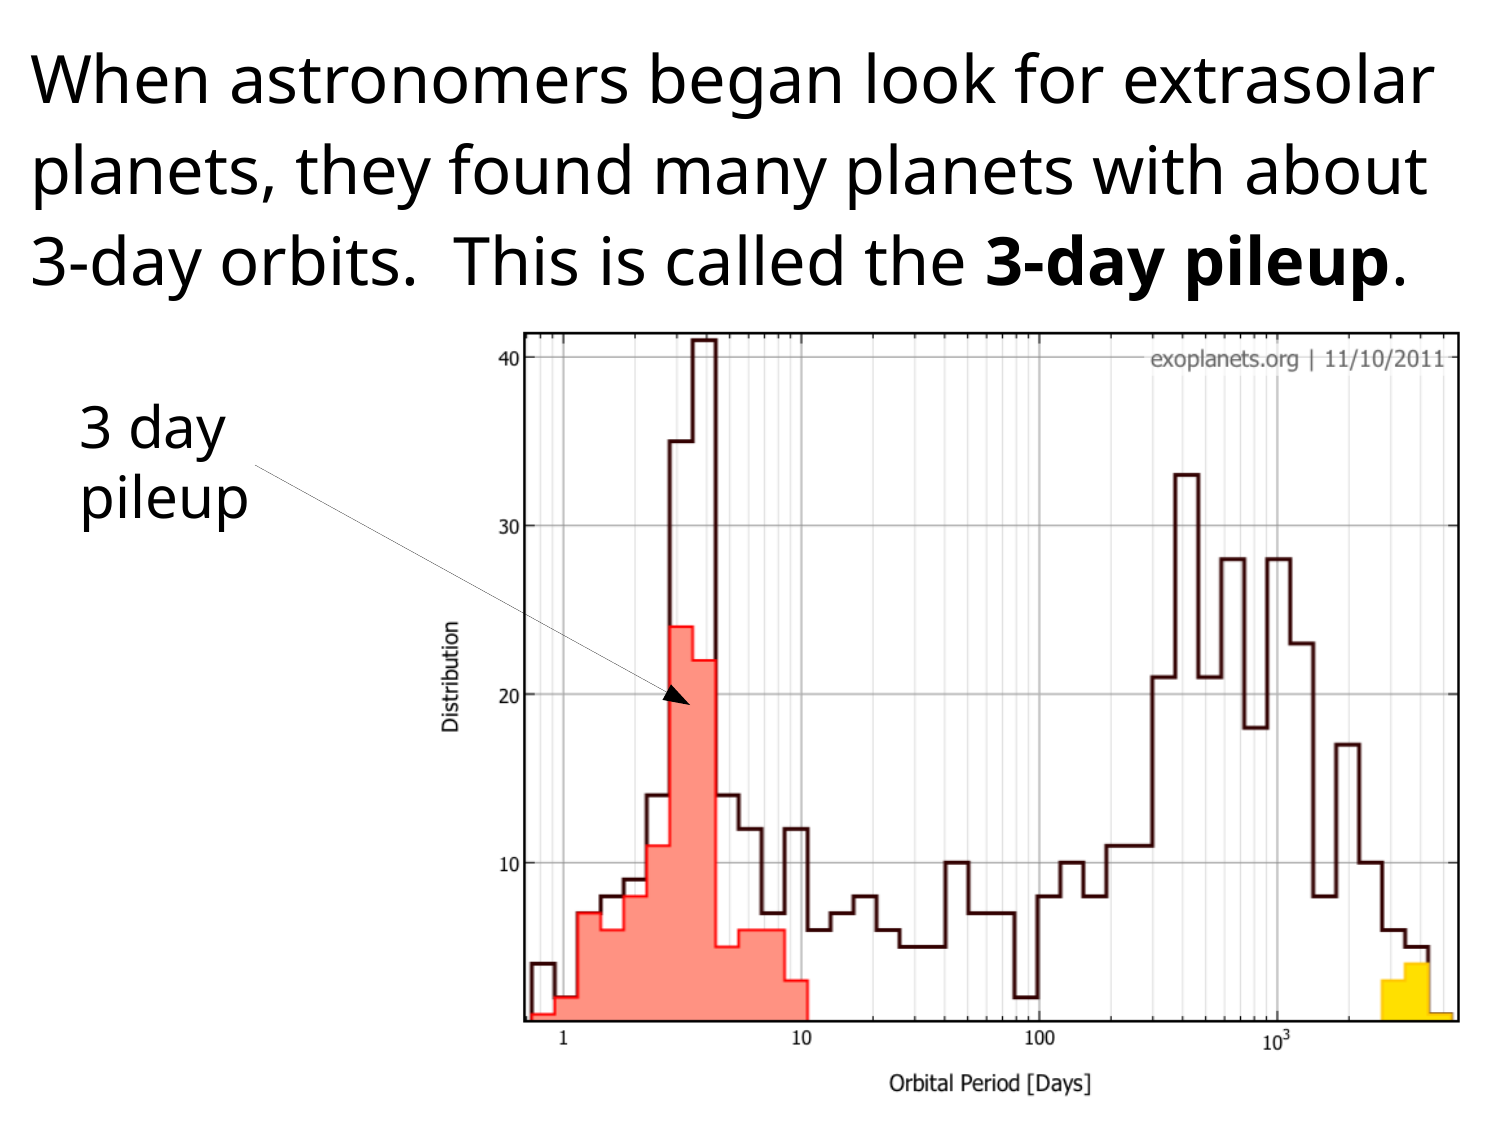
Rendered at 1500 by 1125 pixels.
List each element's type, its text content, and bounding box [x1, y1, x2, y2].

picture [434, 323, 1469, 1099]
list When astronomers began look for extrasolar planets, they found many planets with about 3-day orbits. This is called the 3-day pileup. [30, 32, 1471, 686]
text_box 3 day pileup [65, 382, 391, 538]
